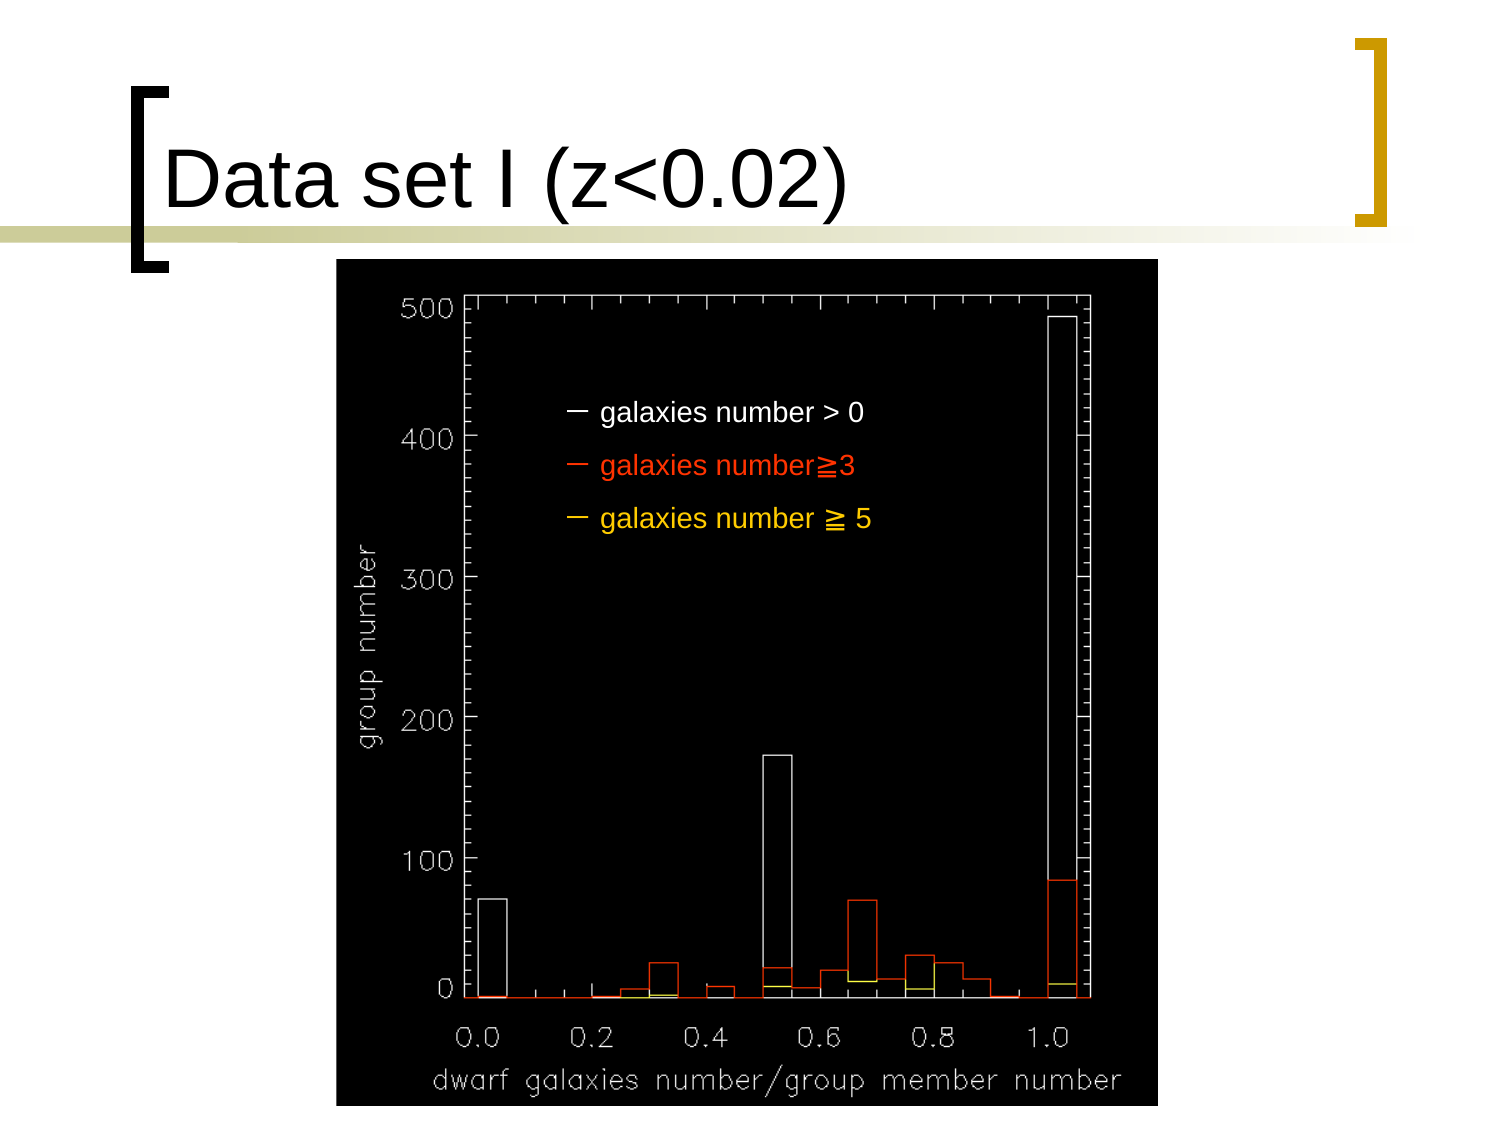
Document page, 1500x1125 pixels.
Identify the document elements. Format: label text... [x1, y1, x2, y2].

picture [336, 259, 1158, 1106]
text_box －galaxies number > 0 －galaxies number≧3 －galaxies number ≧ 5 [549, 385, 1010, 596]
title Data set I (z<0.02) [147, 0, 1322, 232]
